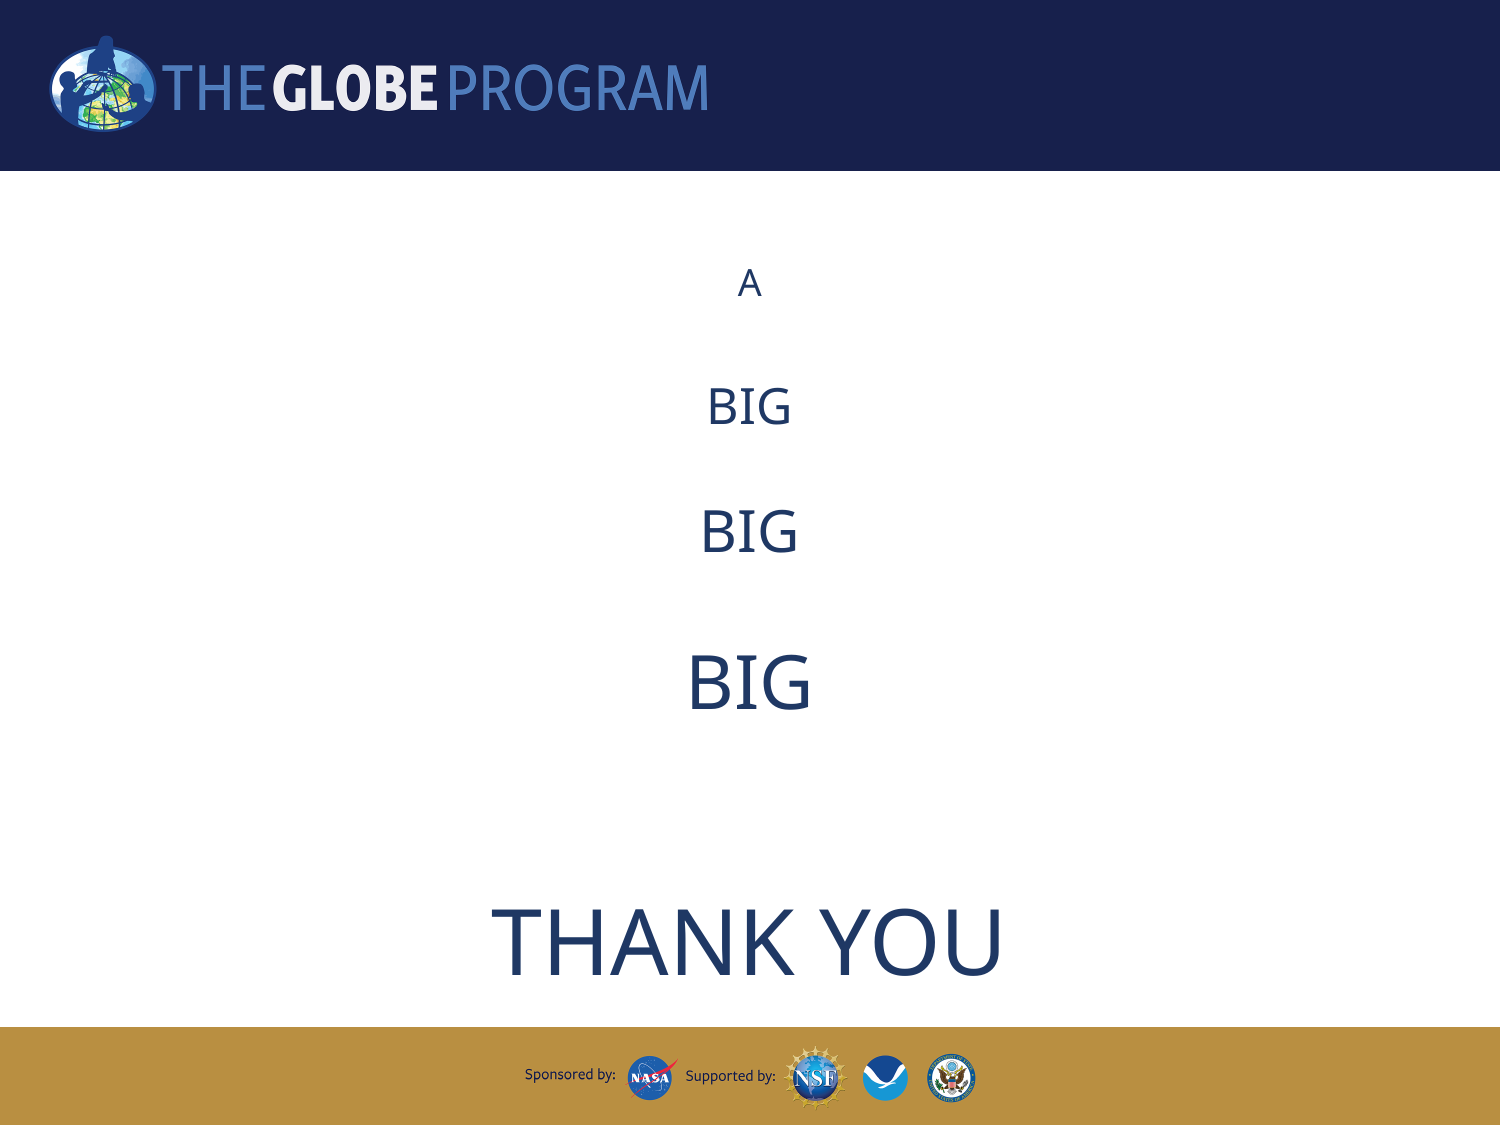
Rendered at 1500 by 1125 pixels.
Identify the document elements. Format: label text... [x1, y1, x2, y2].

text_box A BIG BIG BIG THANK YOU [0, 181, 1500, 1002]
picture [0, 0, 1500, 171]
picture [0, 1027, 1500, 1125]
